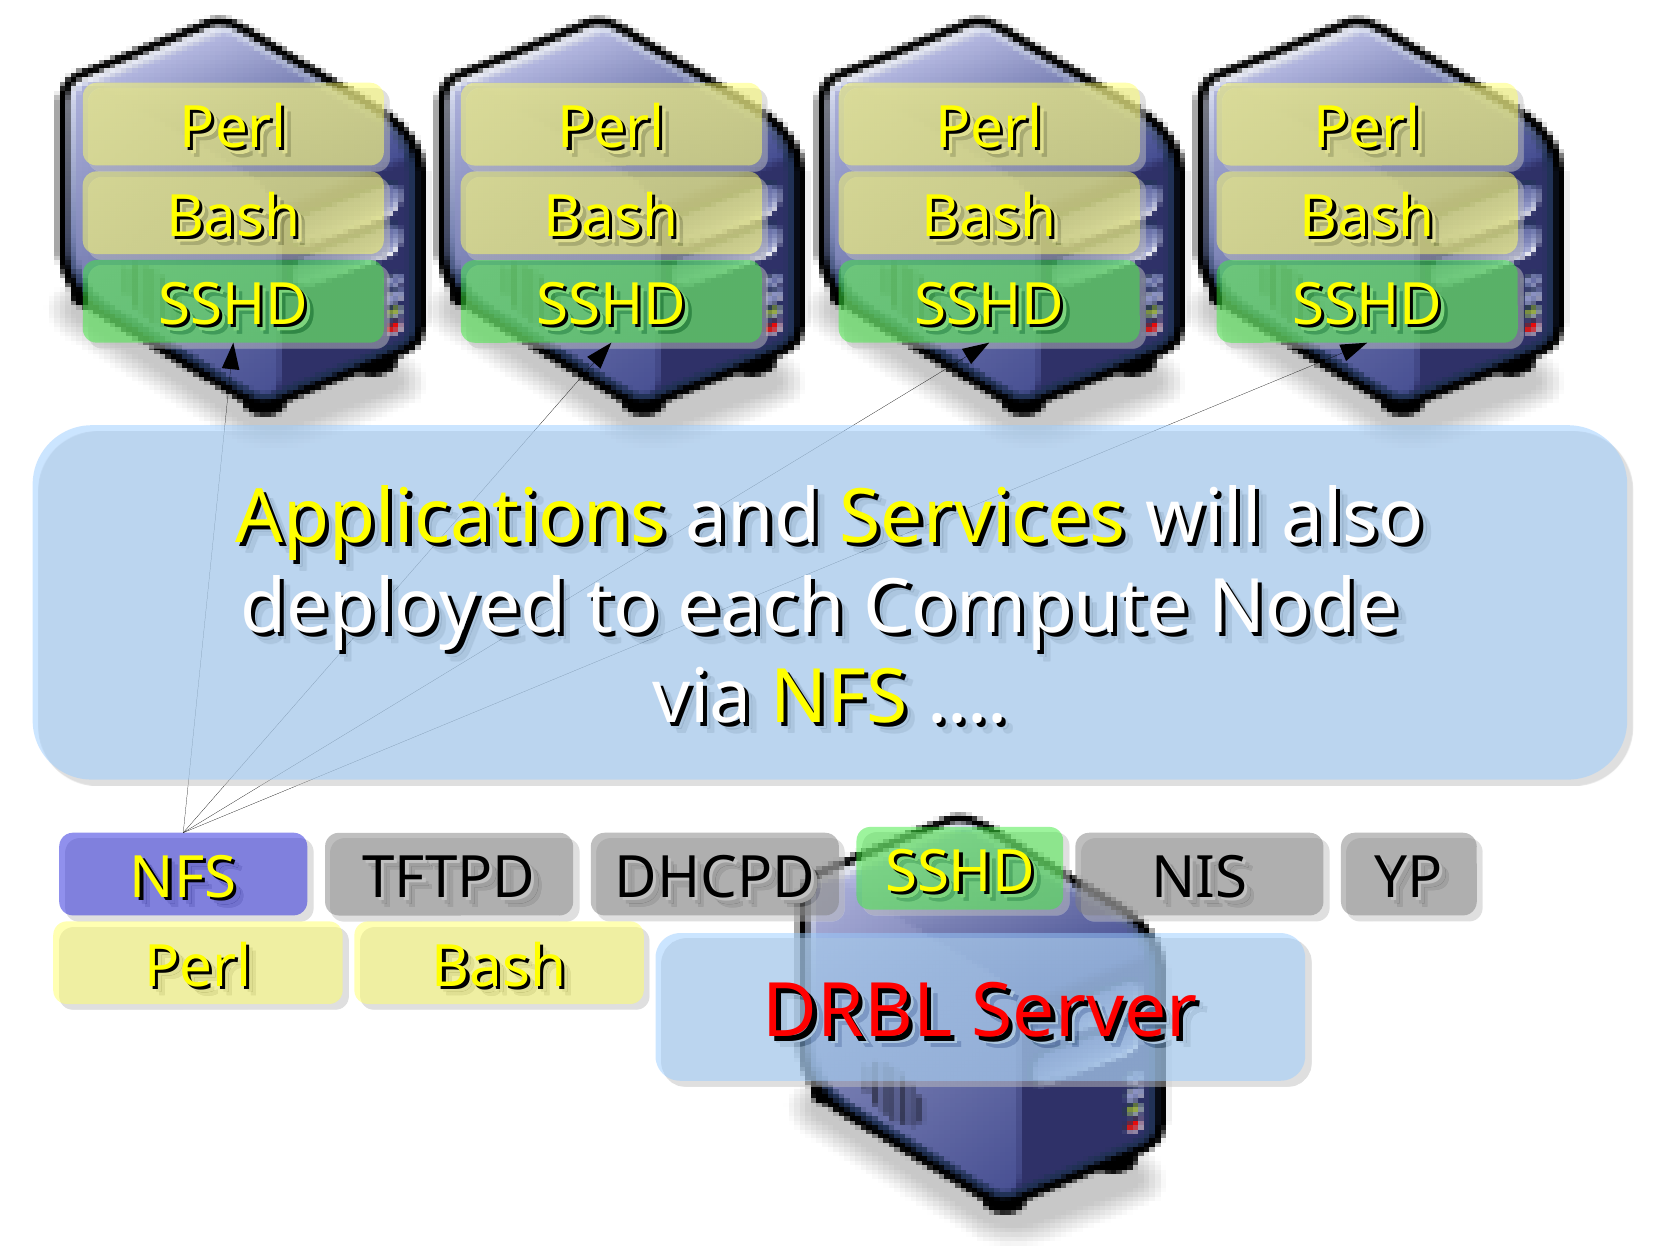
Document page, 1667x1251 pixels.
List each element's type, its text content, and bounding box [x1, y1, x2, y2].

text_box SSHD [856, 826, 1064, 910]
text_box SSHD [460, 260, 762, 343]
text_box Bash [82, 171, 384, 255]
text_box SSHD [838, 259, 1140, 343]
picture [767, 1081, 1211, 1251]
text_box DHCPD [590, 832, 839, 916]
text_box Bash [354, 921, 644, 1005]
text_box Perl [460, 82, 762, 166]
text_box Perl [82, 82, 384, 166]
text_box TFTPD [325, 832, 574, 916]
text_box Bash [1216, 171, 1518, 255]
text_box DRBL Server [655, 933, 1306, 1081]
text_box Bash [460, 171, 762, 255]
text_box Bash [838, 171, 1140, 255]
text_box SSHD [1216, 260, 1518, 343]
text_box YP [1340, 832, 1477, 916]
text_box SSHD [82, 259, 384, 343]
text_box NFS [59, 832, 308, 916]
text_box Perl [53, 921, 343, 1005]
text_box NIS [1075, 832, 1324, 916]
text_box Perl [838, 82, 1140, 166]
text_box Perl [1216, 82, 1518, 166]
picture [767, 799, 1211, 933]
picture [27, 2, 1609, 502]
text_box Applications and Services will also deployed to each Compute Node via NFS .... [32, 425, 1628, 780]
